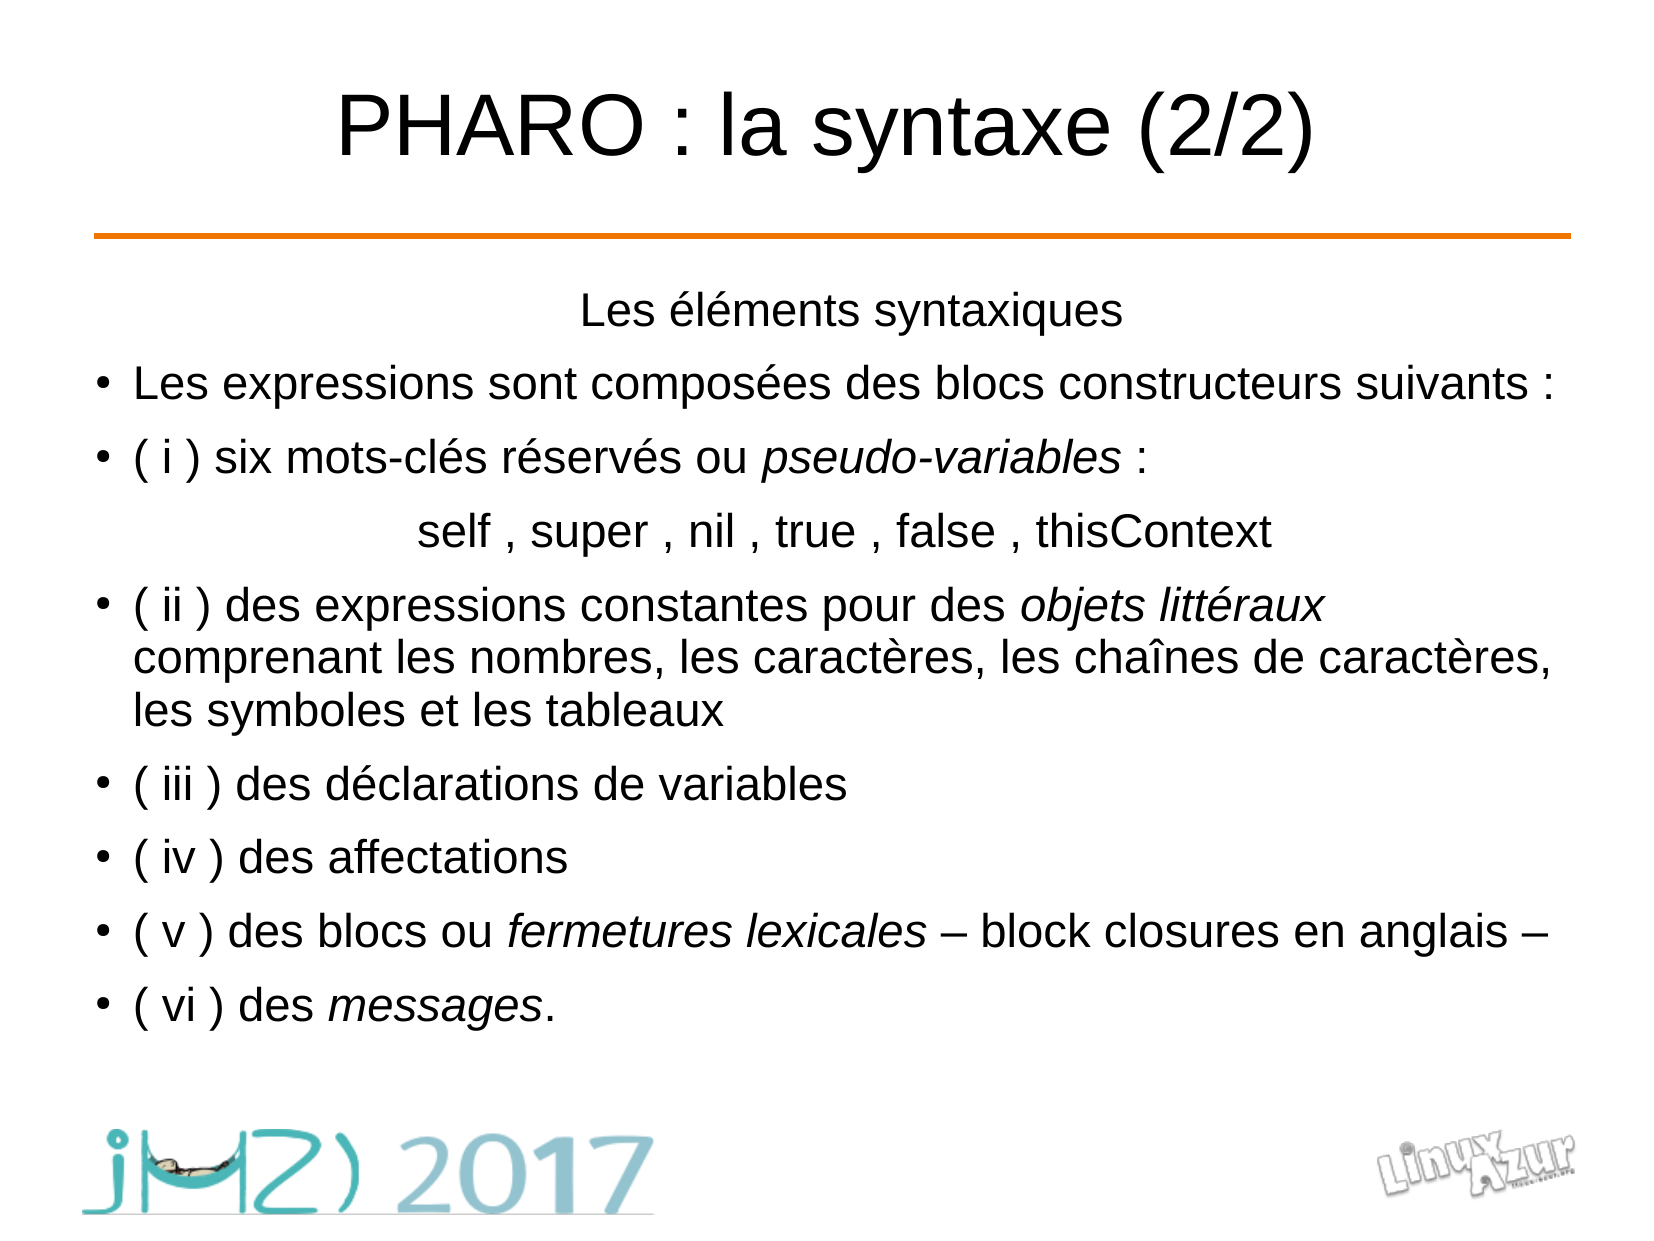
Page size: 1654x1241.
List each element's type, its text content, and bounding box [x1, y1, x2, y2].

list Les éléments syntaxiques Les expressions sont composées des blocs constructeurs suivants : ( i ) six mots-clés réservés ou pseudo-variables : self , super , nil , true , false , thisContext ( ii ) des expressions constantes pour des objets littéraux comprenant les nombres, les caractères, les chaînes de caractères, les symboles et les tableaux ( iii ) des déclarations de variables ( iv ) des affectations ( v ) des blocs ou fermetures lexicales – block closures en anglais – ( vi ) des messages. [82, 283, 1571, 1063]
title PHARO : la syntaxe (2/2) [82, 49, 1571, 201]
picture [82, 1129, 655, 1216]
picture [1346, 1115, 1600, 1211]
